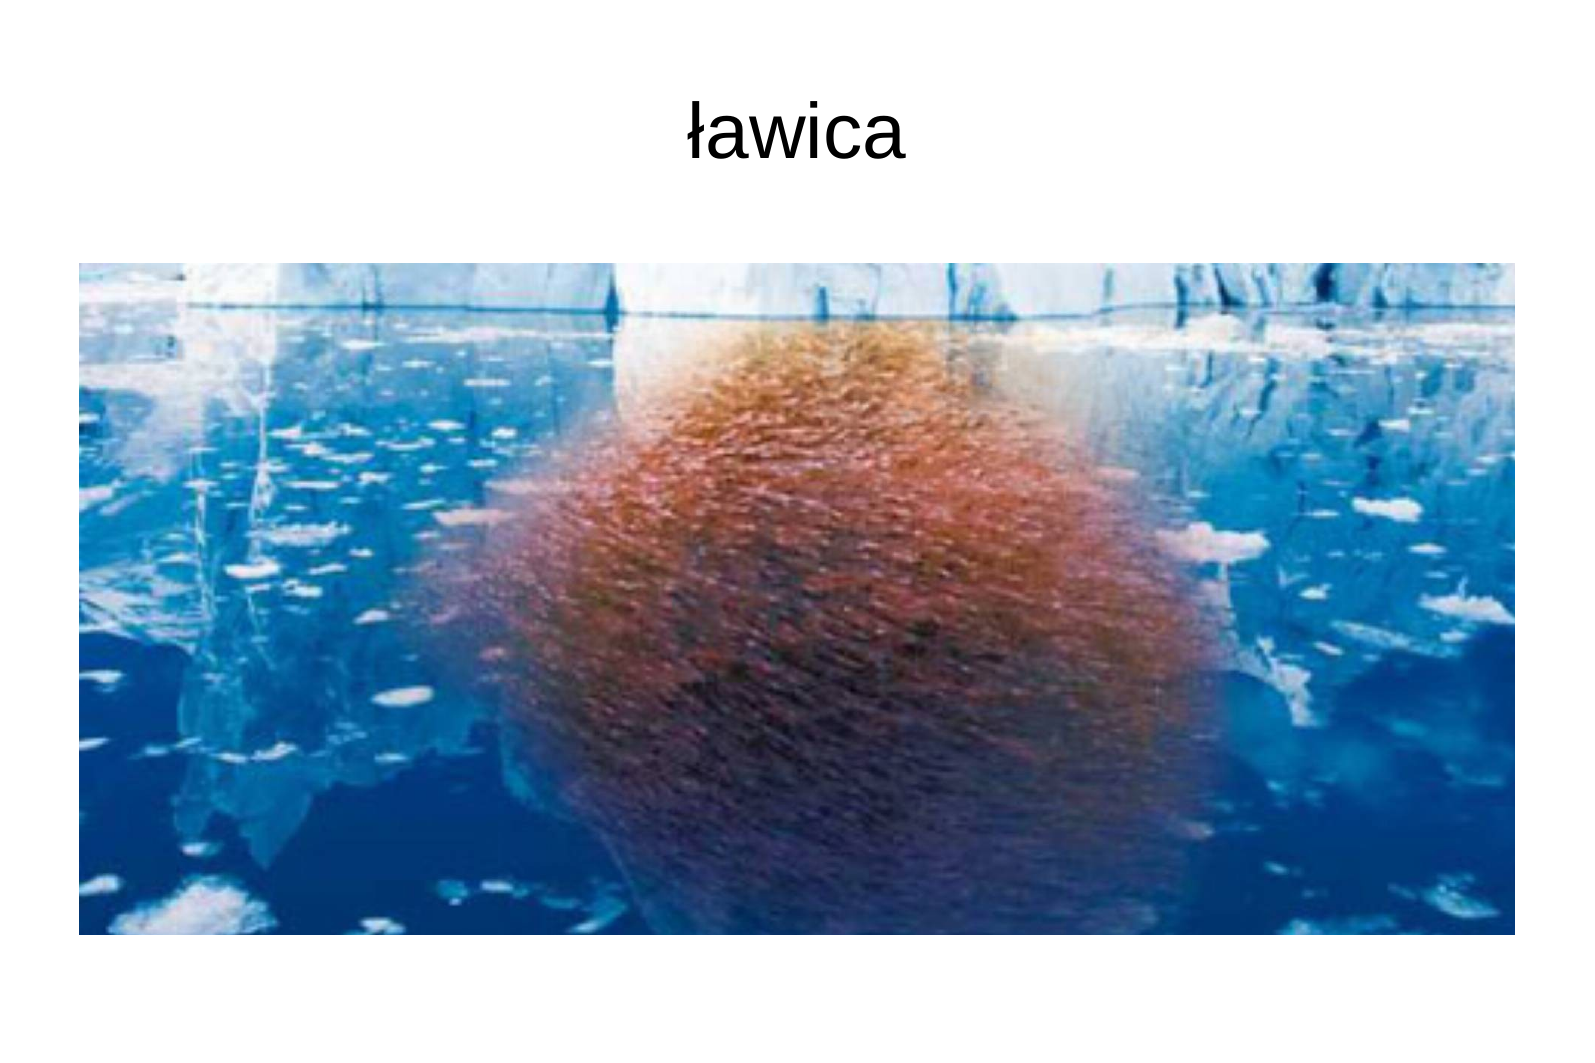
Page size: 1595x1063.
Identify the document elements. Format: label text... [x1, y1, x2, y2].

picture [79, 475, 90, 481]
title ławica [79, 42, 1515, 220]
picture [79, 263, 1515, 936]
